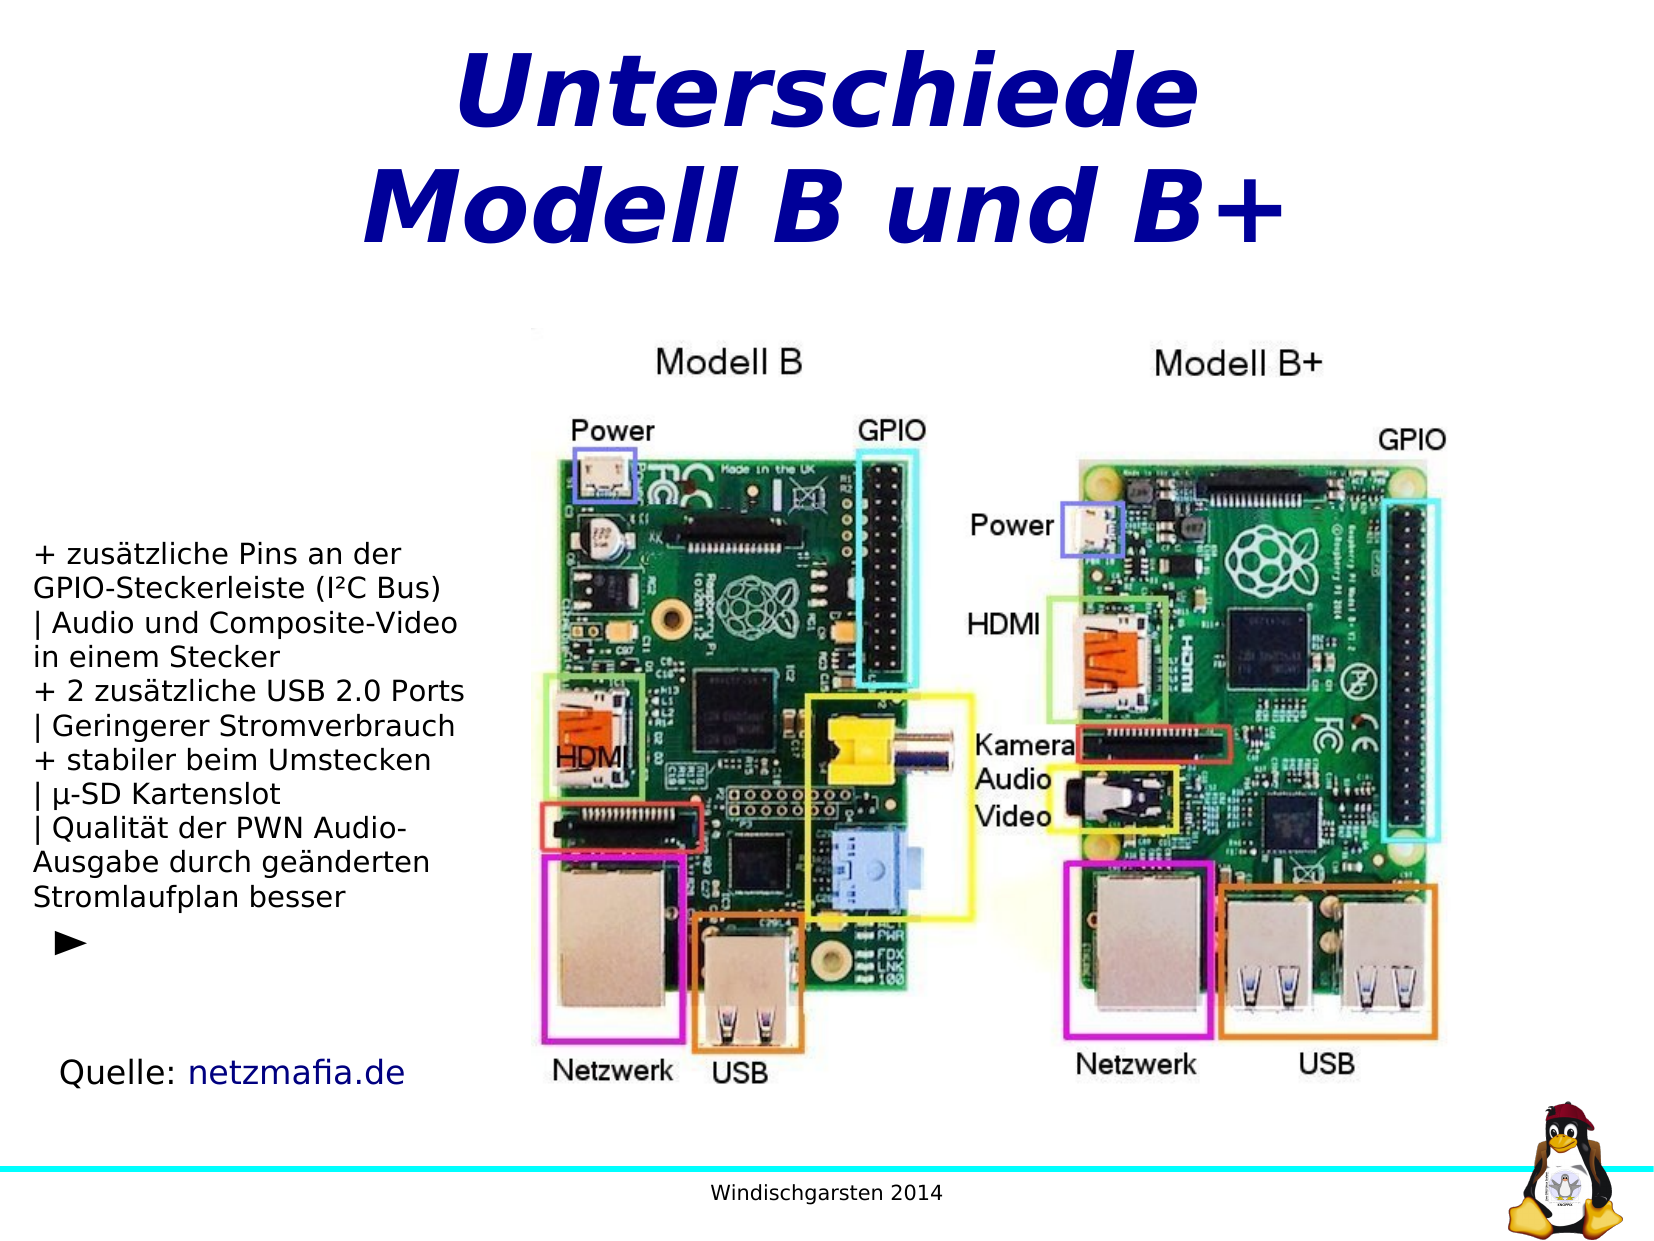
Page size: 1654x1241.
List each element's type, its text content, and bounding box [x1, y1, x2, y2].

list + zusätzliche Pins an der GPIO-Steckerleiste (I²C Bus) | Audio und Composite-Video in einem Stecker + 2 zusätzliche USB 2.0 Ports | Geringerer Stromverbrauch + stabiler beim Umstecken | µ-SD Kartenslot | Qualität der PWN Audio-Ausgabe durch geänderten Stromlaufplan besser [32, 537, 473, 976]
picture [1505, 1100, 1625, 1241]
text_box Quelle: netzmafia.de [59, 1053, 502, 1093]
title Unterschiede Modell B und B+ [121, 33, 1534, 267]
picture [531, 328, 1460, 1093]
